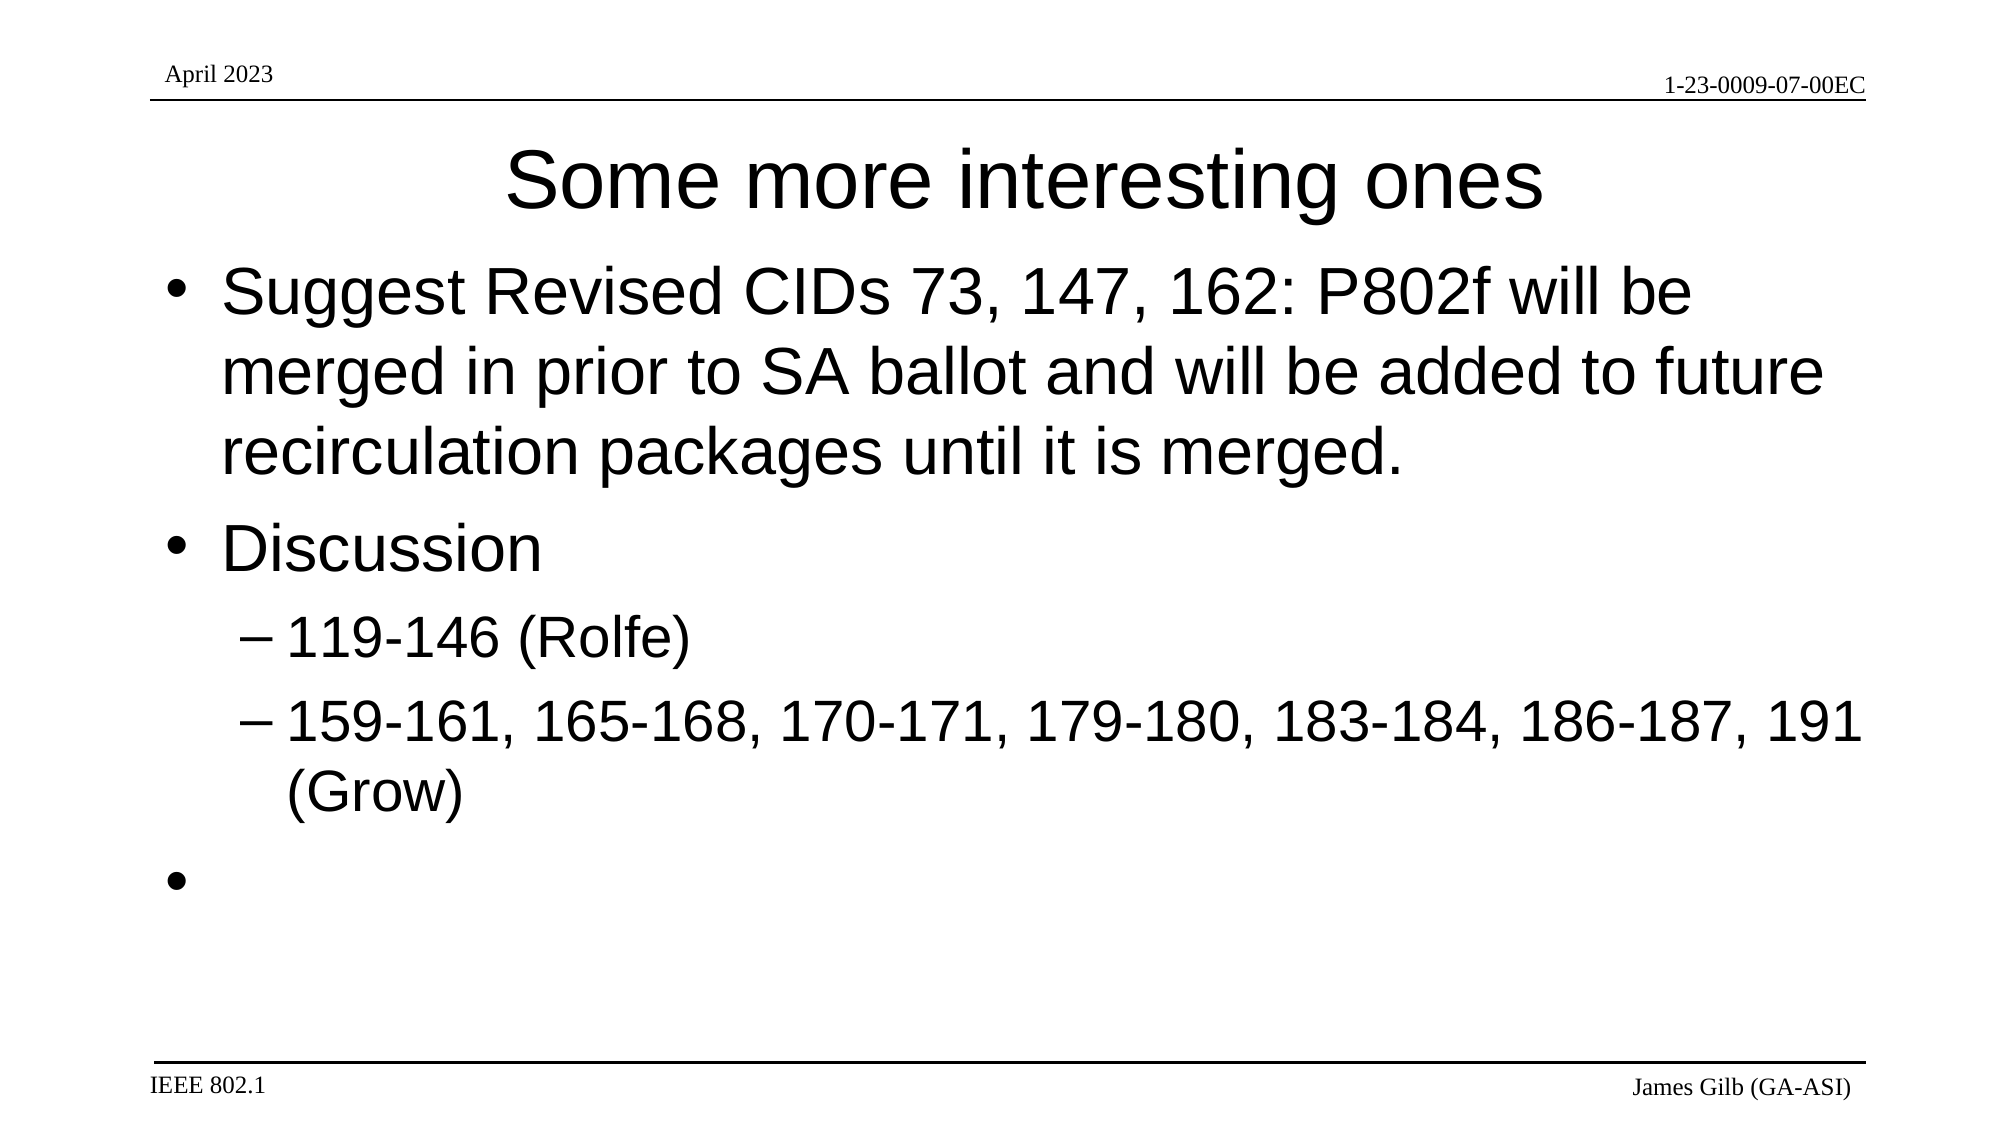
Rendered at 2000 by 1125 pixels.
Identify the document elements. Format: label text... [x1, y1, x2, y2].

title Some more interesting ones [149, 112, 1900, 238]
list Suggest Revised CIDs 73, 147, 162: P802f will be merged in prior to SA ballot and will be added to future recirculation packages until it is merged. Discussion 119-146 (Rolfe) 159-161, 165-168, 170-171, 179-180, 183-184, 186-187, 191 (Grow) [150, 239, 1900, 1051]
